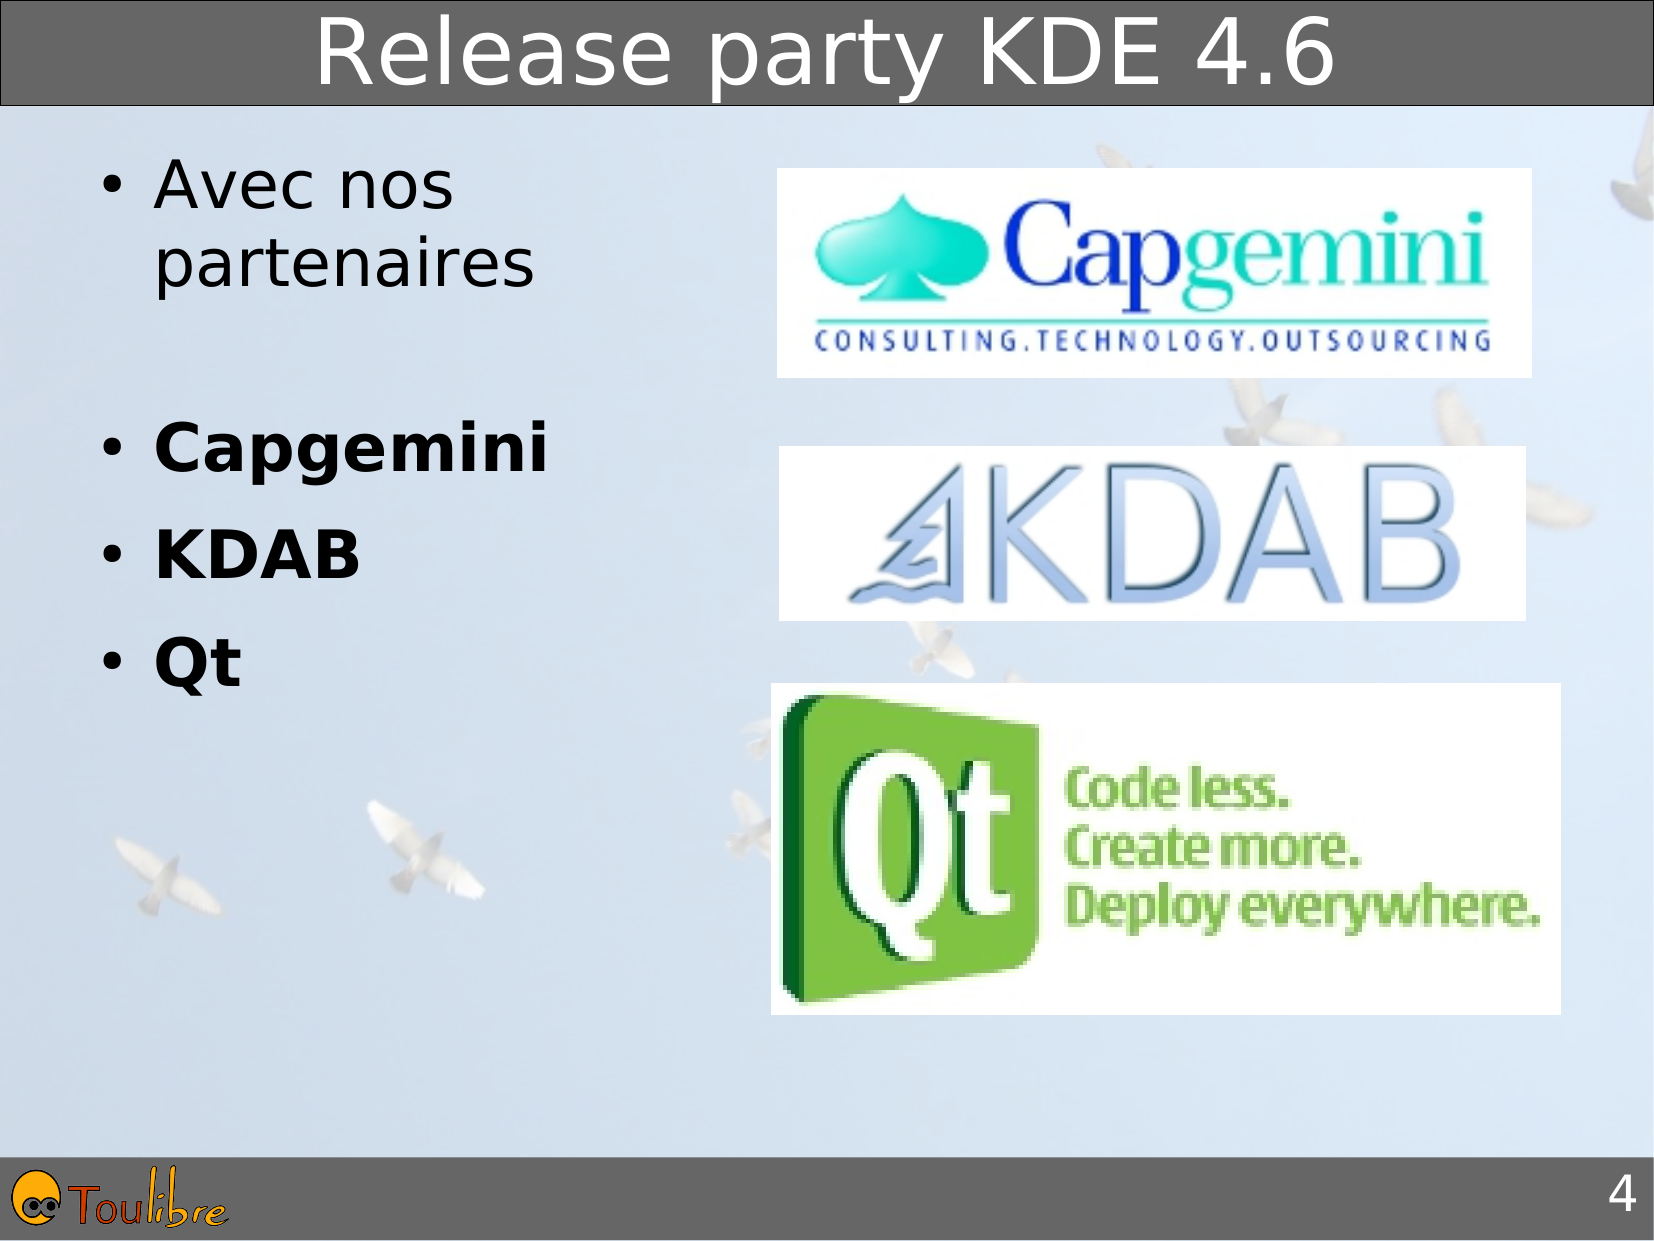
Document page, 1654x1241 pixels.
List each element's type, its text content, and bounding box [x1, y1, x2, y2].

picture [777, 168, 1532, 378]
picture [779, 446, 1526, 621]
title Release party KDE 4.6 [0, 0, 1654, 107]
picture [771, 683, 1561, 1015]
picture [11, 1165, 229, 1228]
list Avec nos partenaires Capgemini KDAB Qt [82, 146, 809, 1109]
